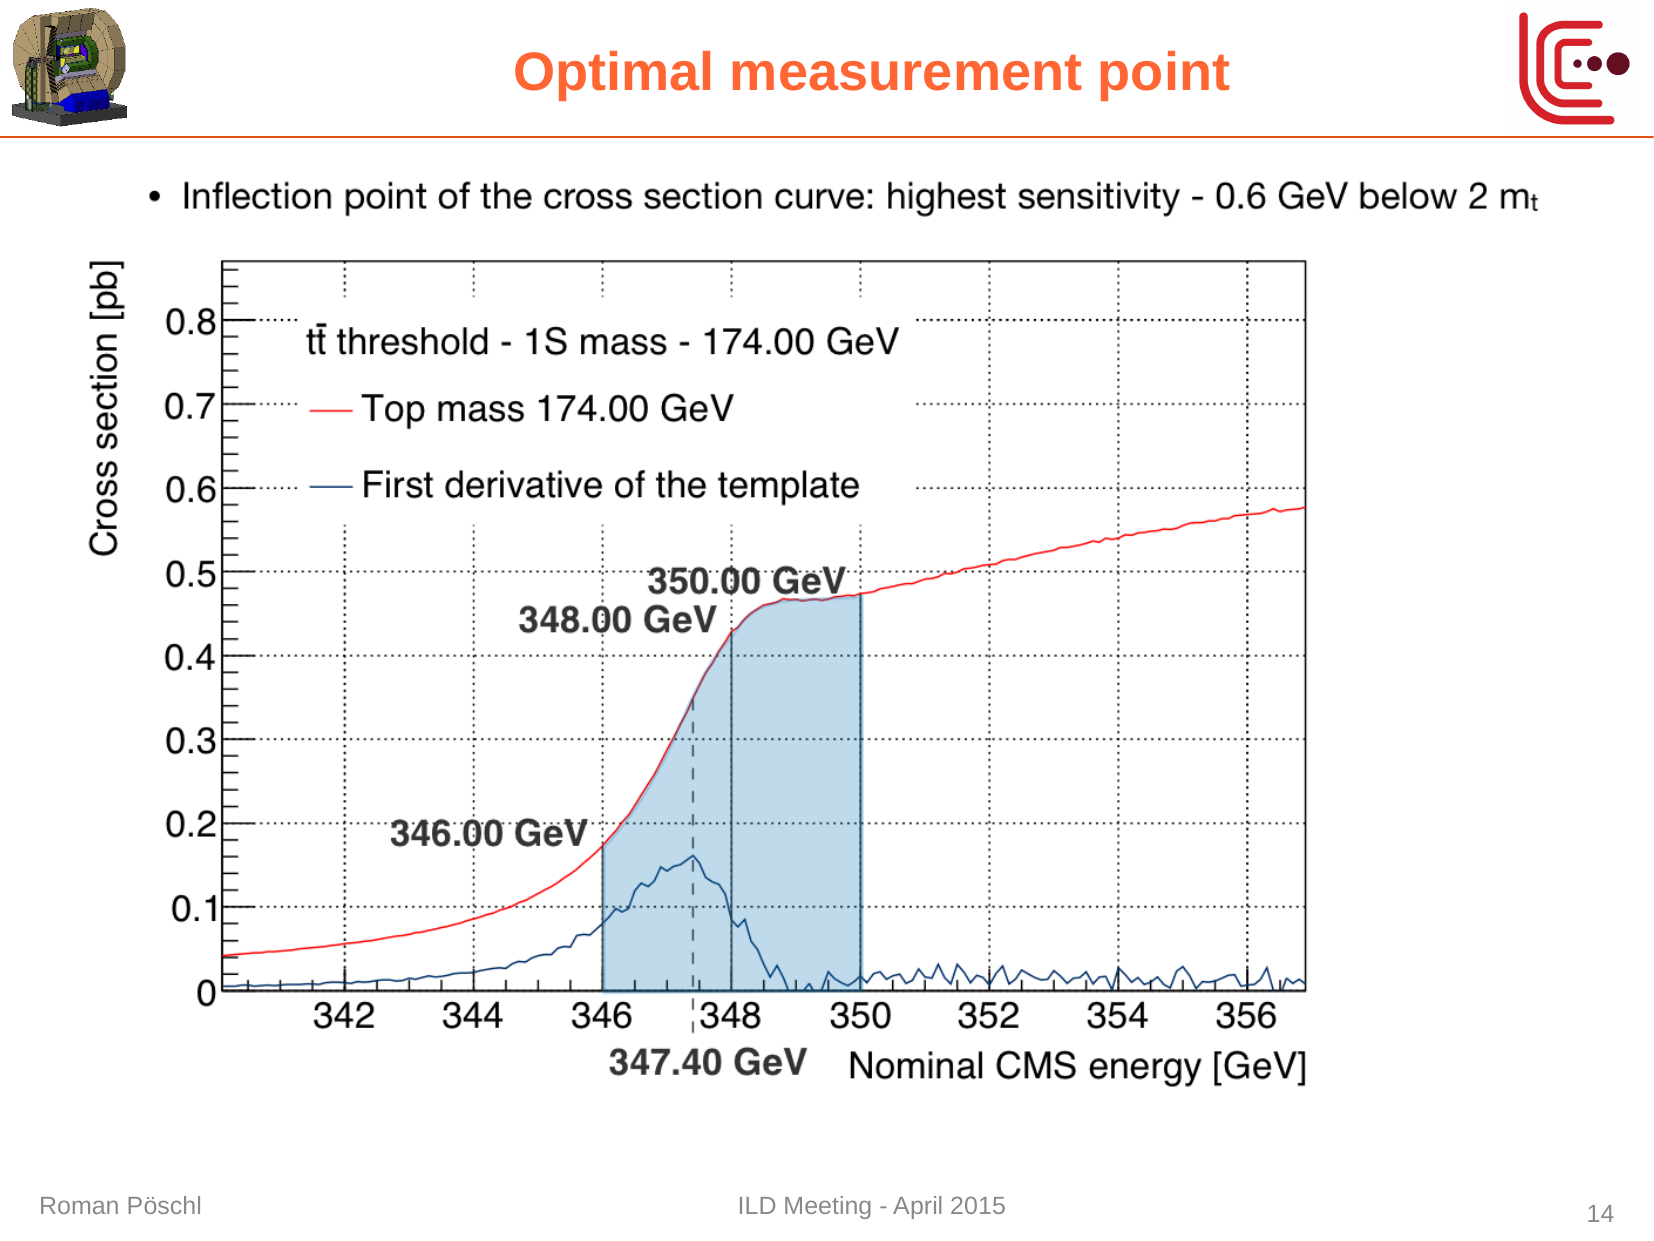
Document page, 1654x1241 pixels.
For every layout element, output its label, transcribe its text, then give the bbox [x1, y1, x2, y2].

picture [11, 6, 128, 127]
picture [85, 157, 1584, 1096]
title Optimal measurement point [128, 29, 1617, 113]
picture [1508, 2, 1641, 135]
